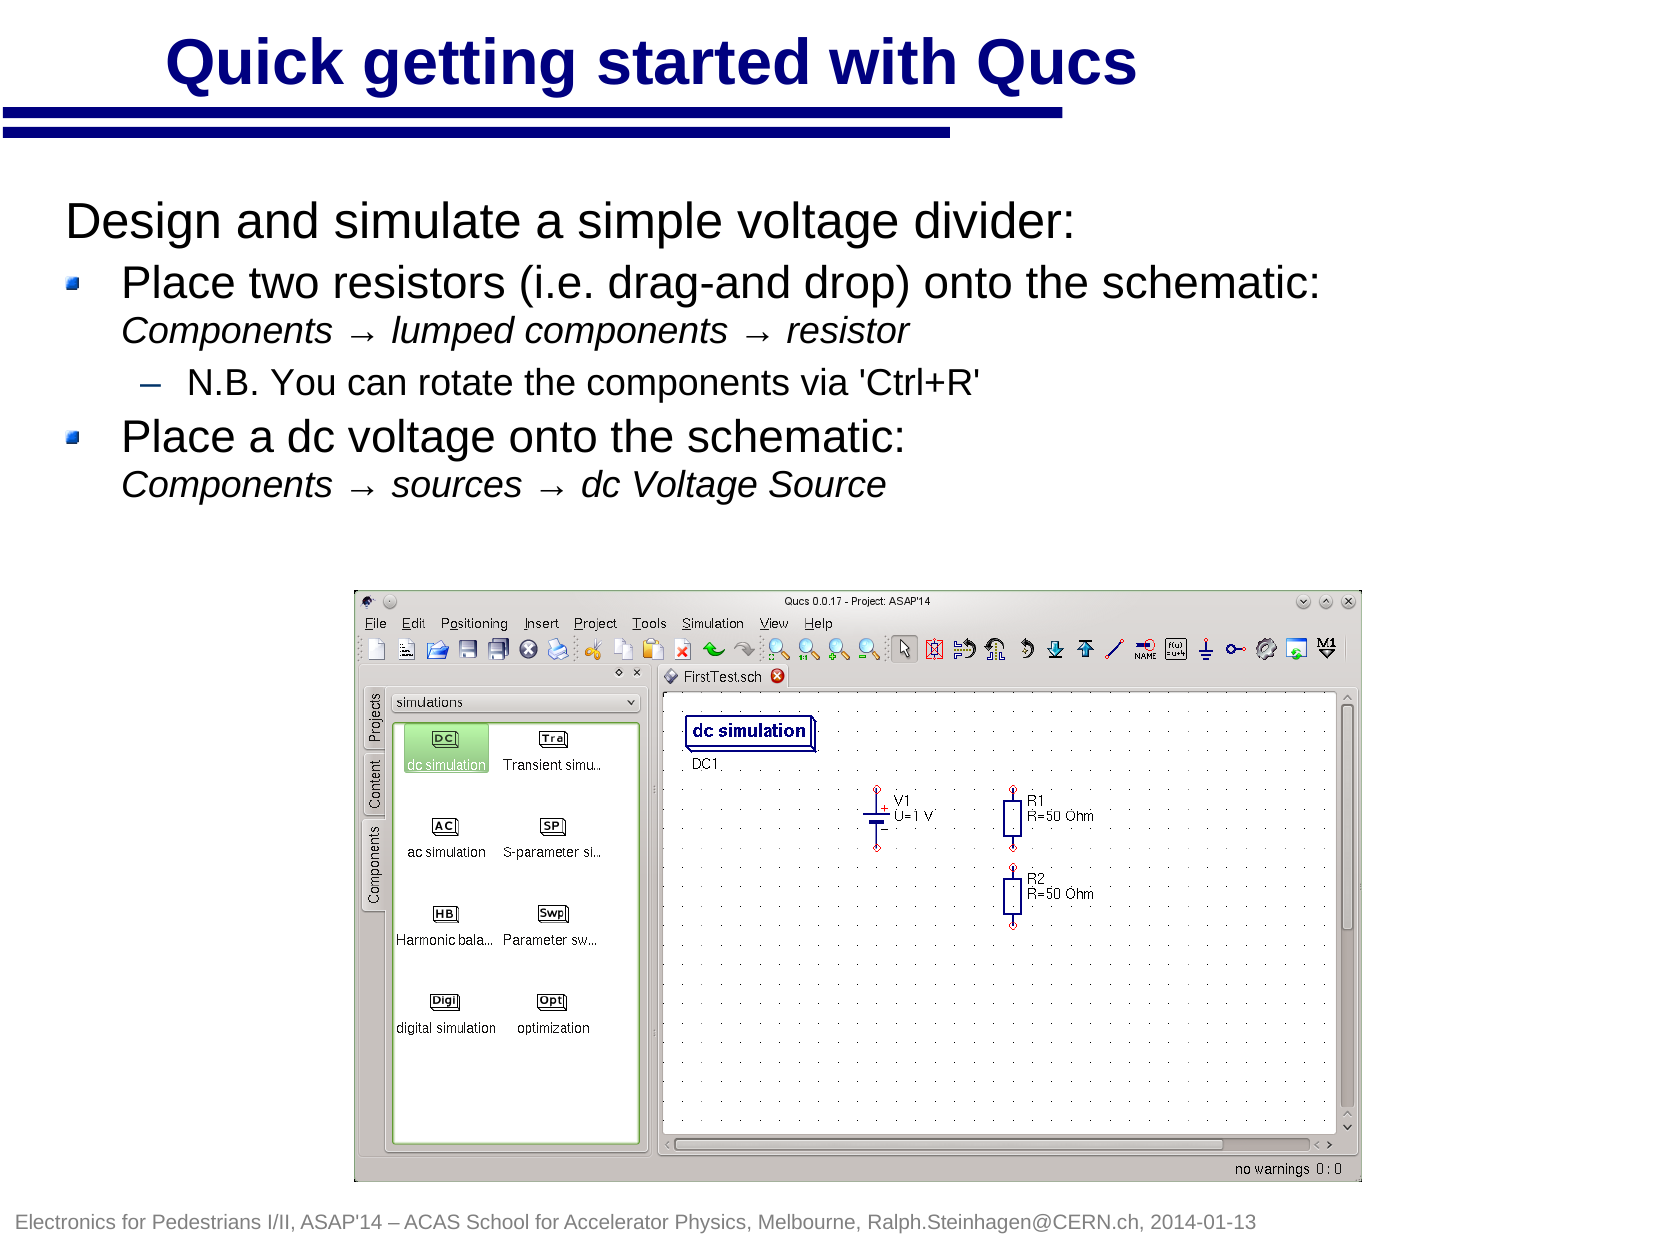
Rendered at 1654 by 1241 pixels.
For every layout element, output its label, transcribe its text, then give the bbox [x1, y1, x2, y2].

picture [354, 590, 1362, 1182]
title Quick getting started with Qucs [165, 0, 1323, 124]
list Design and simulate a simple voltage divider: Place two resistors (i.e. drag-and drop) onto the schematic: Components → lumped components → resistor N.B. You can rotate the components via 'Ctrl+R' Place a dc voltage onto the schematic: Components → sources → dc Voltage Source [65, 192, 1628, 1205]
